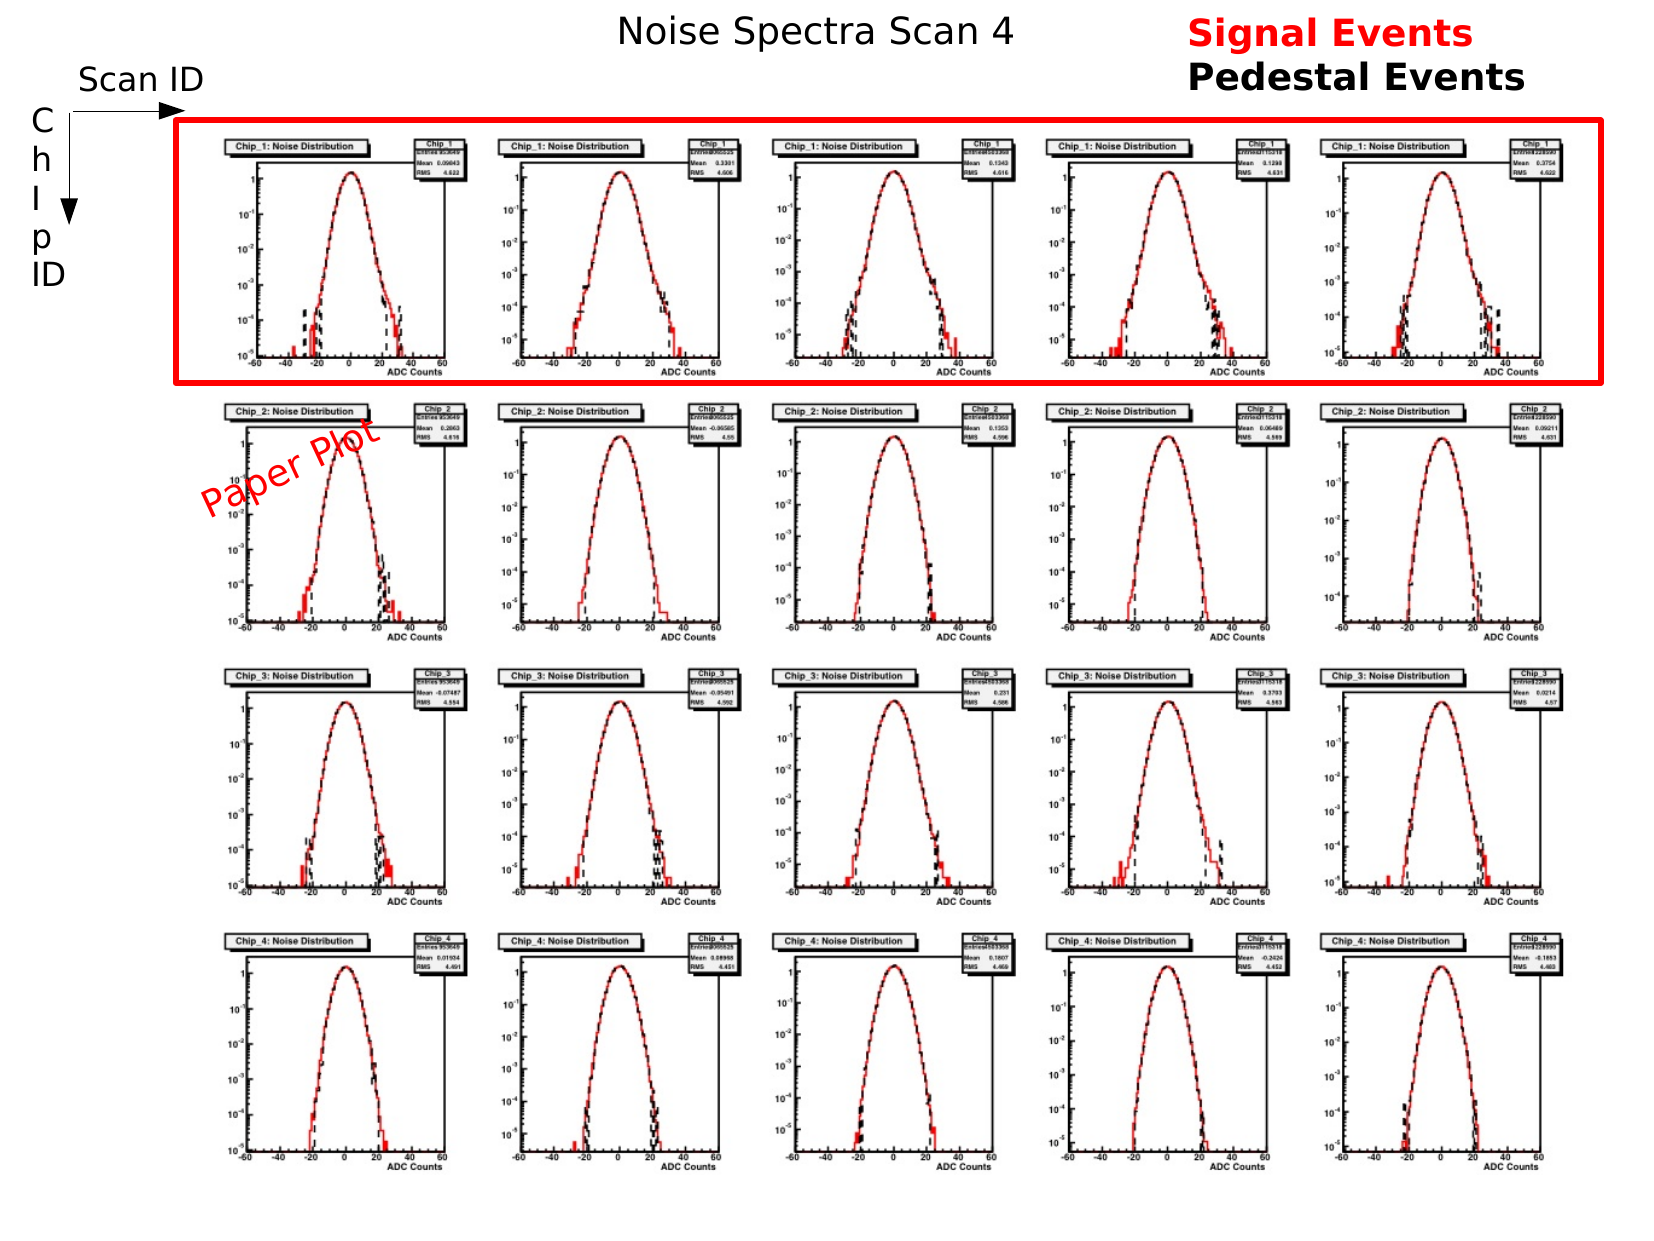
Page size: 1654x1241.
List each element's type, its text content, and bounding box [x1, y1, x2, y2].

text_box Signal Events Pedestal Events [1172, 4, 1623, 107]
text_box C h I p ID [16, 94, 81, 303]
picture [209, 129, 1579, 380]
text_box Paper Plot [178, 395, 399, 541]
picture [209, 386, 1579, 1187]
text_box Scan ID [63, 53, 218, 107]
text_box Noise Spectra Scan 4 [601, 2, 1023, 61]
